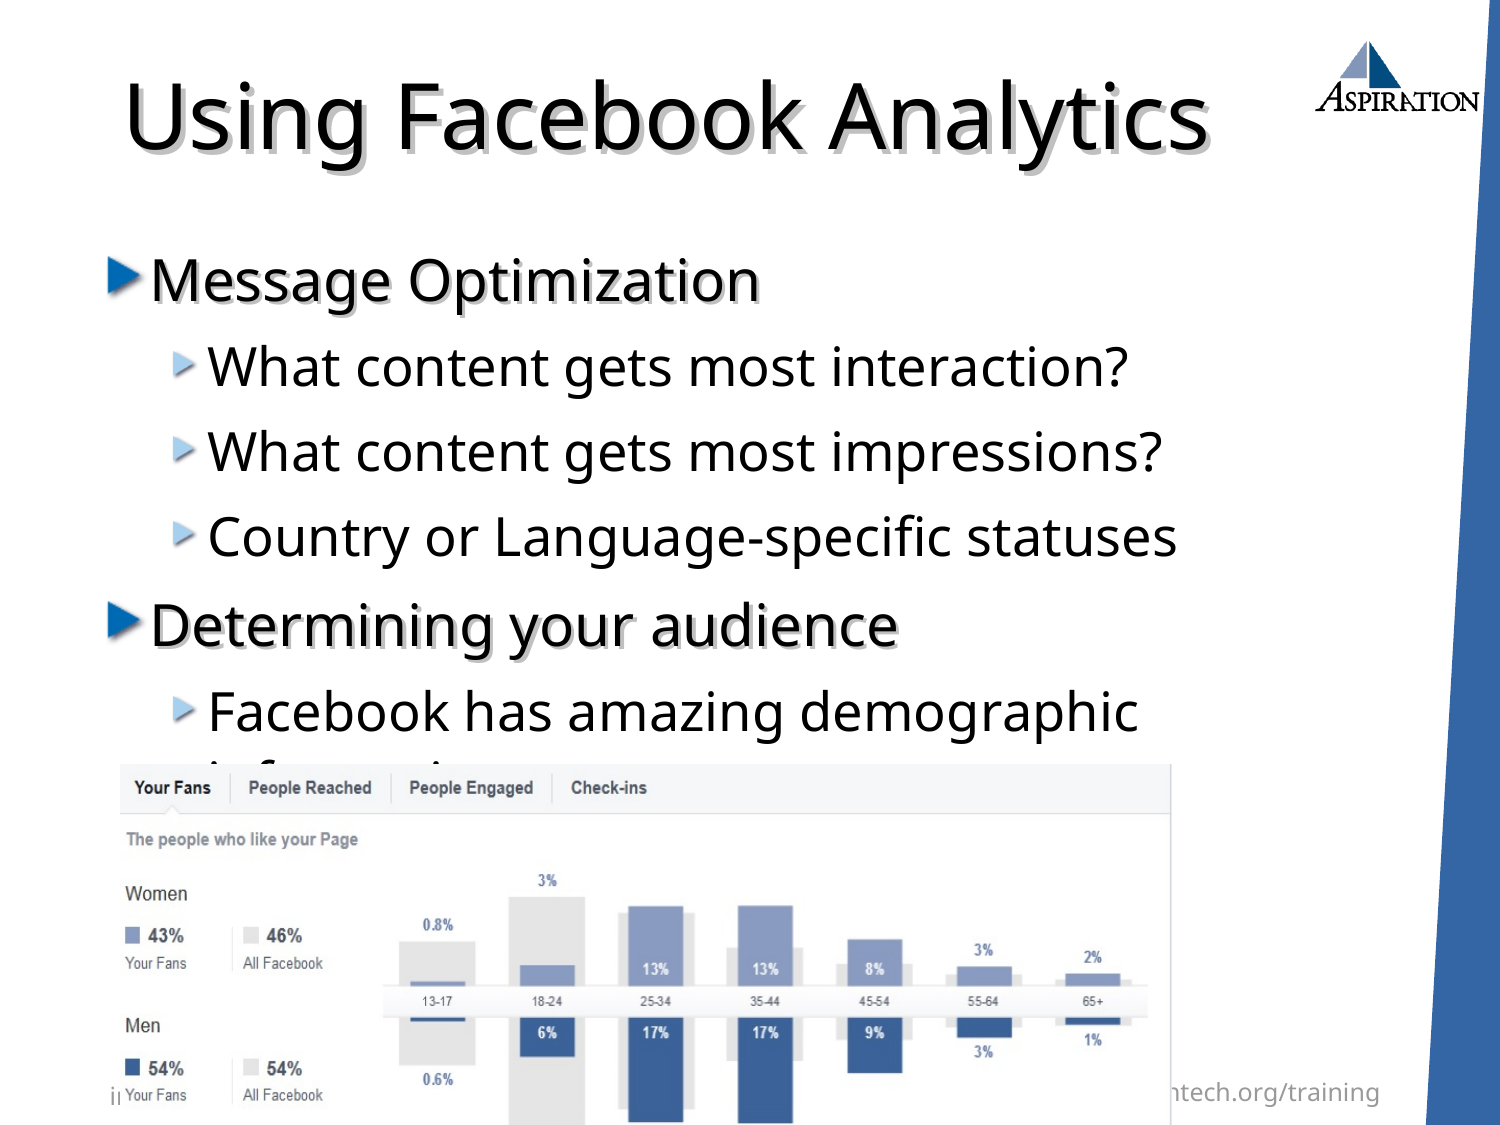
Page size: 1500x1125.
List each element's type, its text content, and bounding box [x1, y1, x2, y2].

list Message Optimization What content gets most interaction? What content gets most impressions? Country or Language-specific statuses Determining your audience Facebook has amazing demographic information [49, 238, 1447, 892]
picture [120, 764, 1172, 1125]
title Using Facebook Analytics [49, 19, 1284, 206]
picture [1315, 41, 1480, 120]
